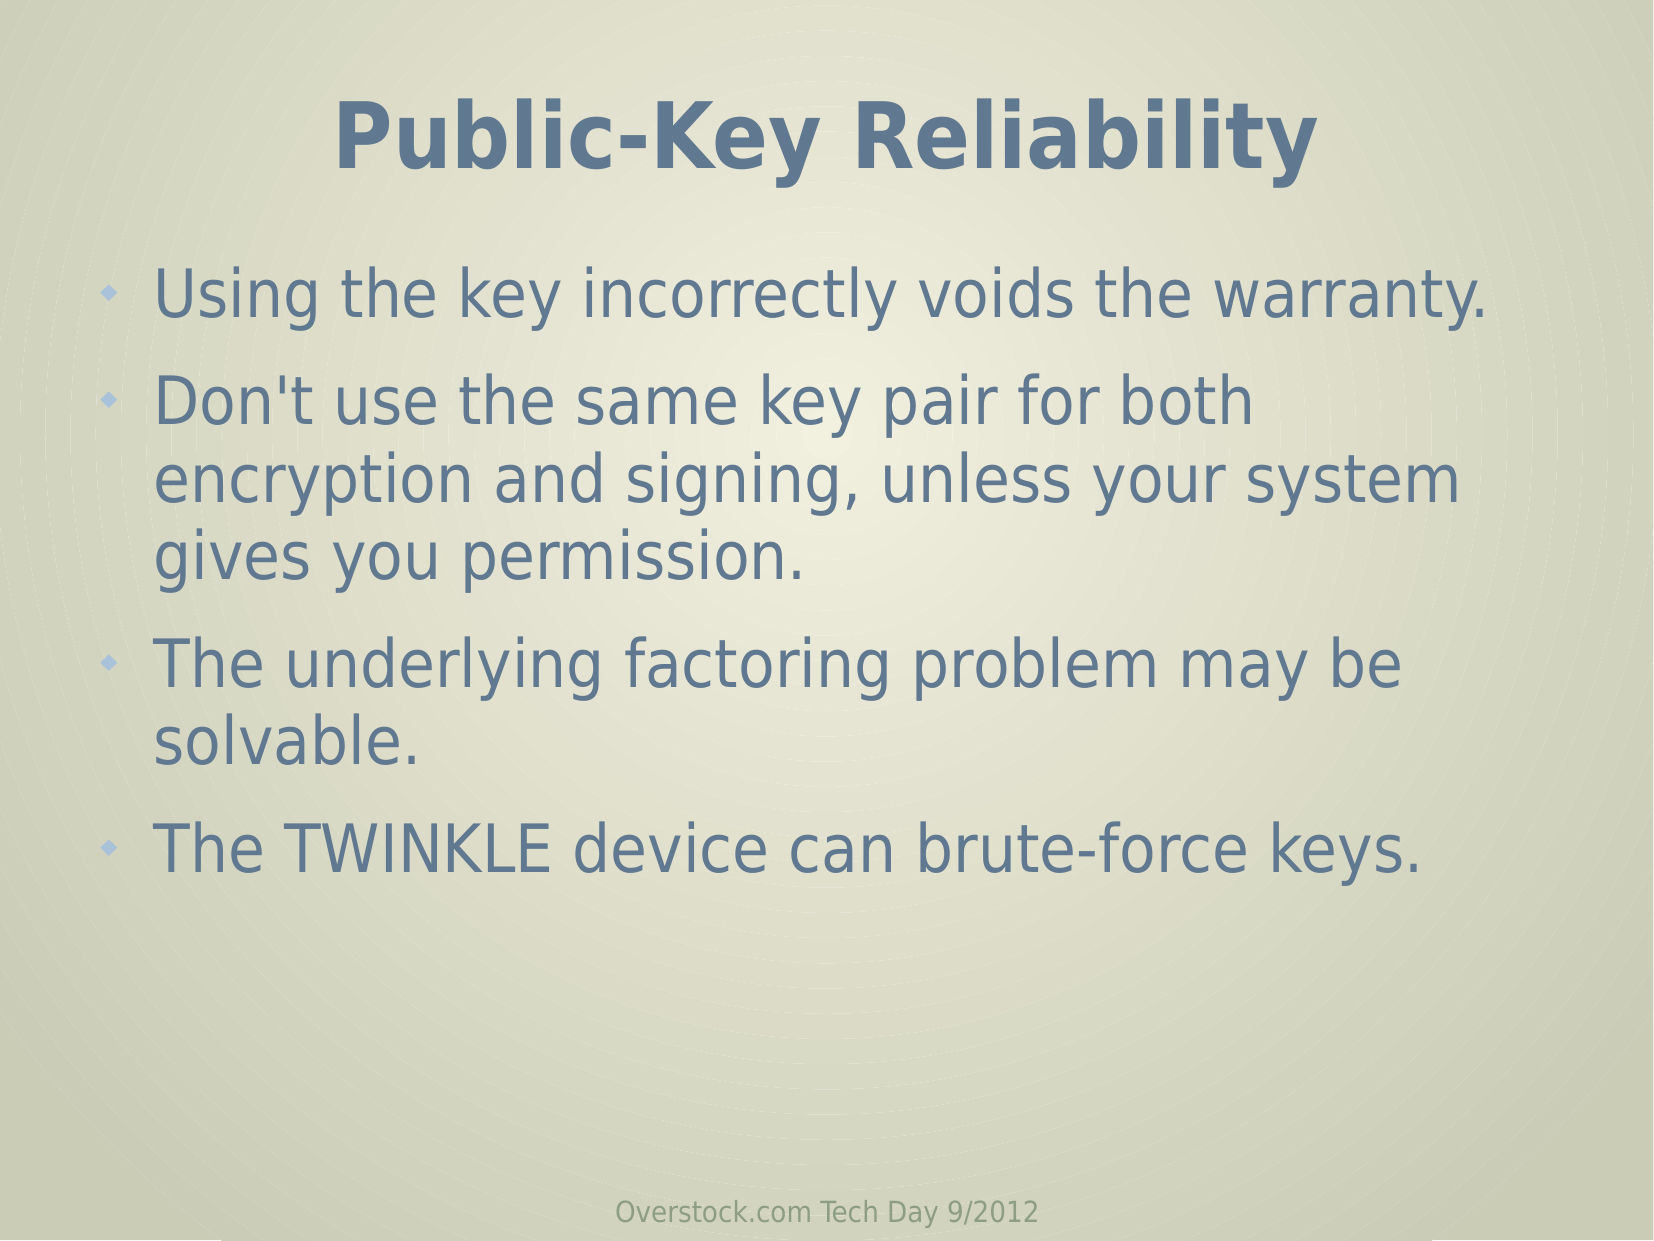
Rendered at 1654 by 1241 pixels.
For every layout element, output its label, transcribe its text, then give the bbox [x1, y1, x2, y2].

list Using the key incorrectly voids the warranty. Don't use the same key pair for both encryption and signing, unless your system gives you permission. The underlying factoring problem may be solvable. The TWINKLE device can brute-force keys. [82, 255, 1538, 1096]
title Public-Key Reliability [82, 49, 1571, 226]
